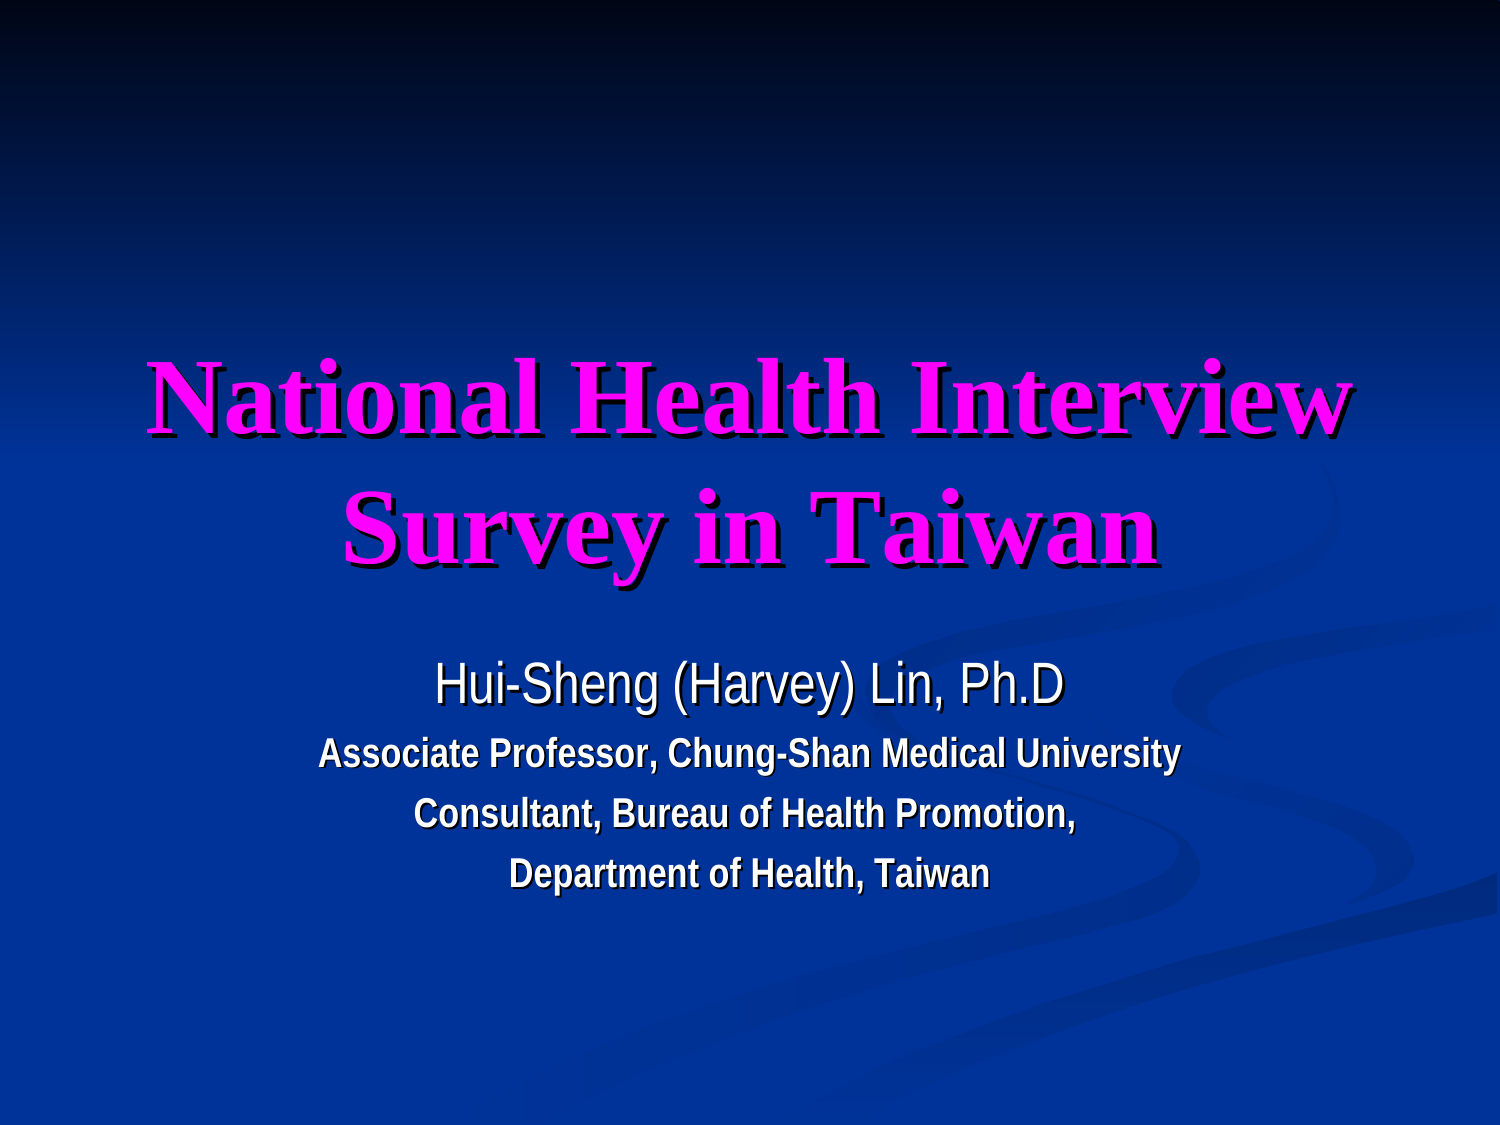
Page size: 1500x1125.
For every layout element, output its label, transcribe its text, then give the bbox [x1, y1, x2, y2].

subtitle Hui-Sheng (Harvey) Lin, Ph.D Associate Professor, Chung-Shan Medical University Consultant, Bureau of Health Promotion, Department of Health, Taiwan [225, 637, 1276, 925]
title National Health Interview Survey in Taiwan [112, 318, 1388, 564]
